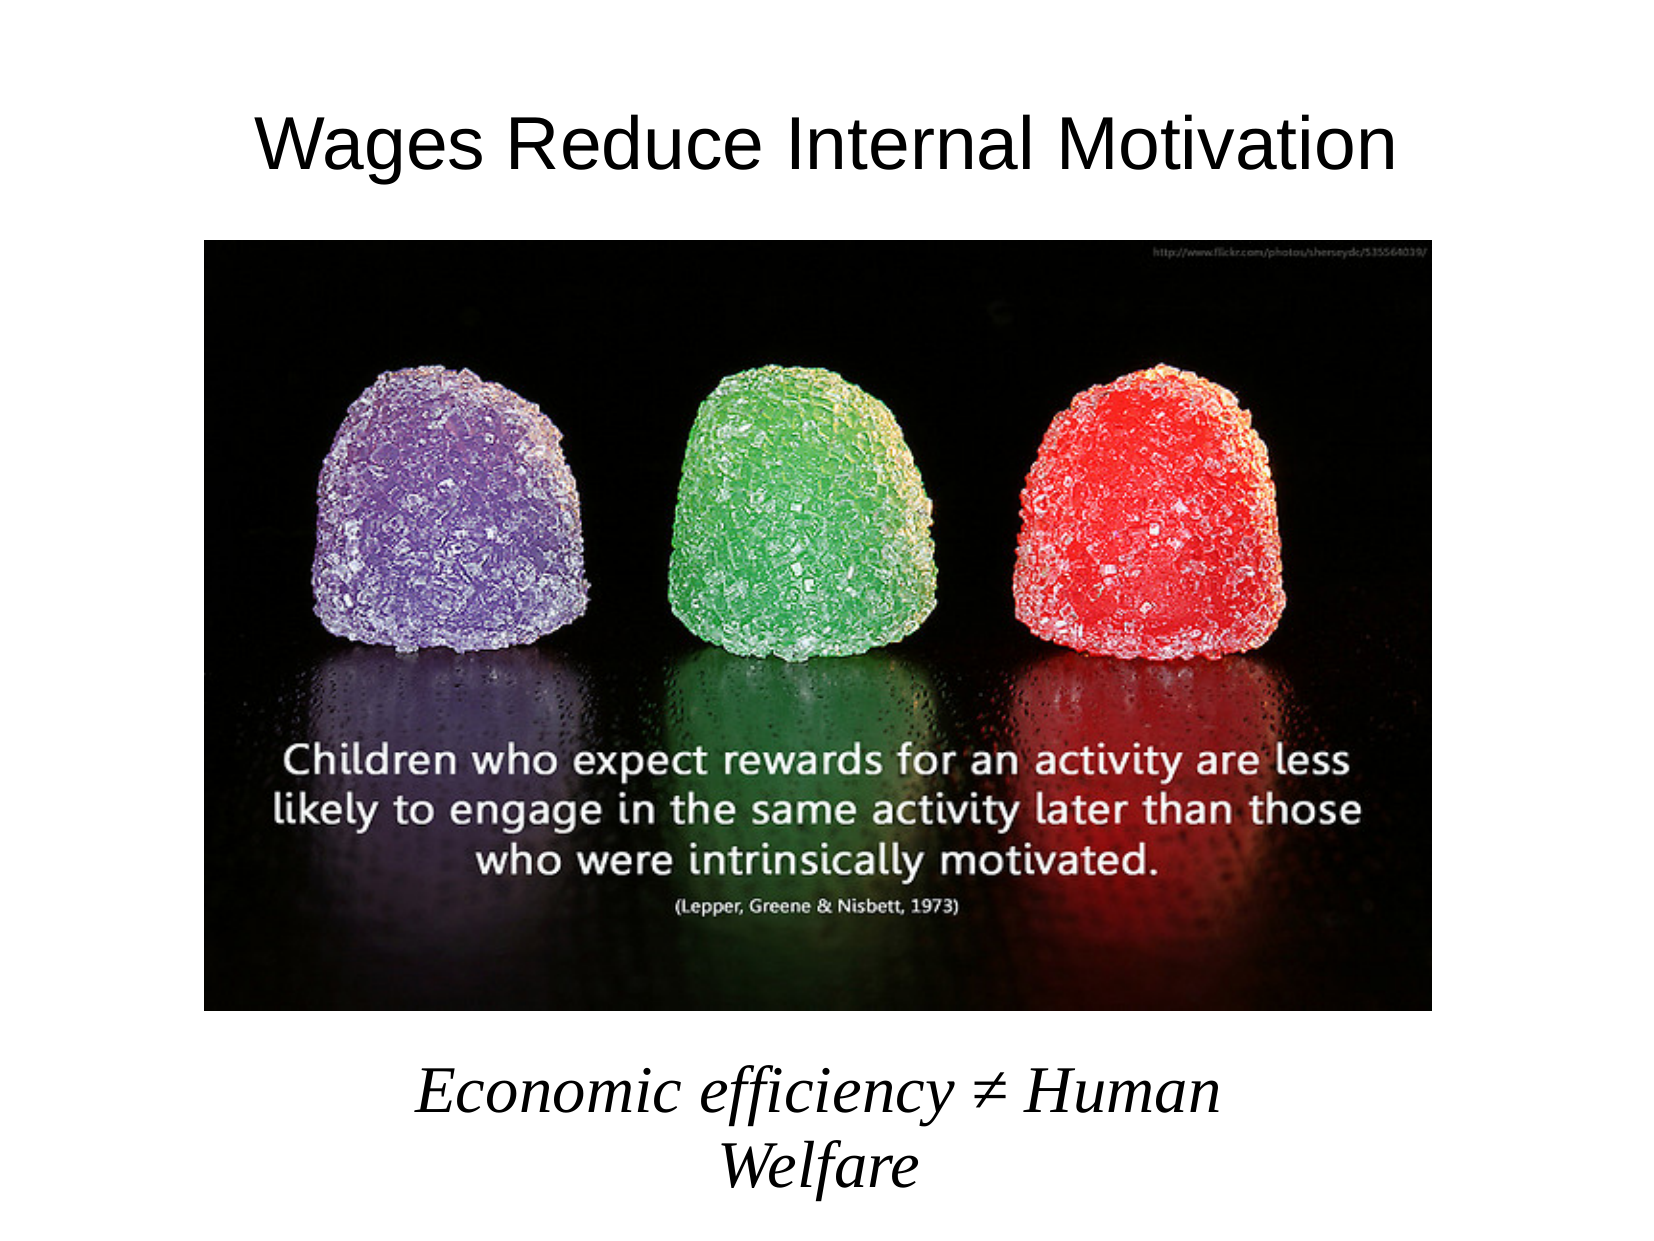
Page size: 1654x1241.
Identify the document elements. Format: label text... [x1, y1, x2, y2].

text_box Economic efficiency ≠ Human Welfare [290, 1083, 1348, 1172]
text_box Wages Reduce Internal Motivation [0, 61, 1653, 226]
picture [204, 240, 1432, 1011]
